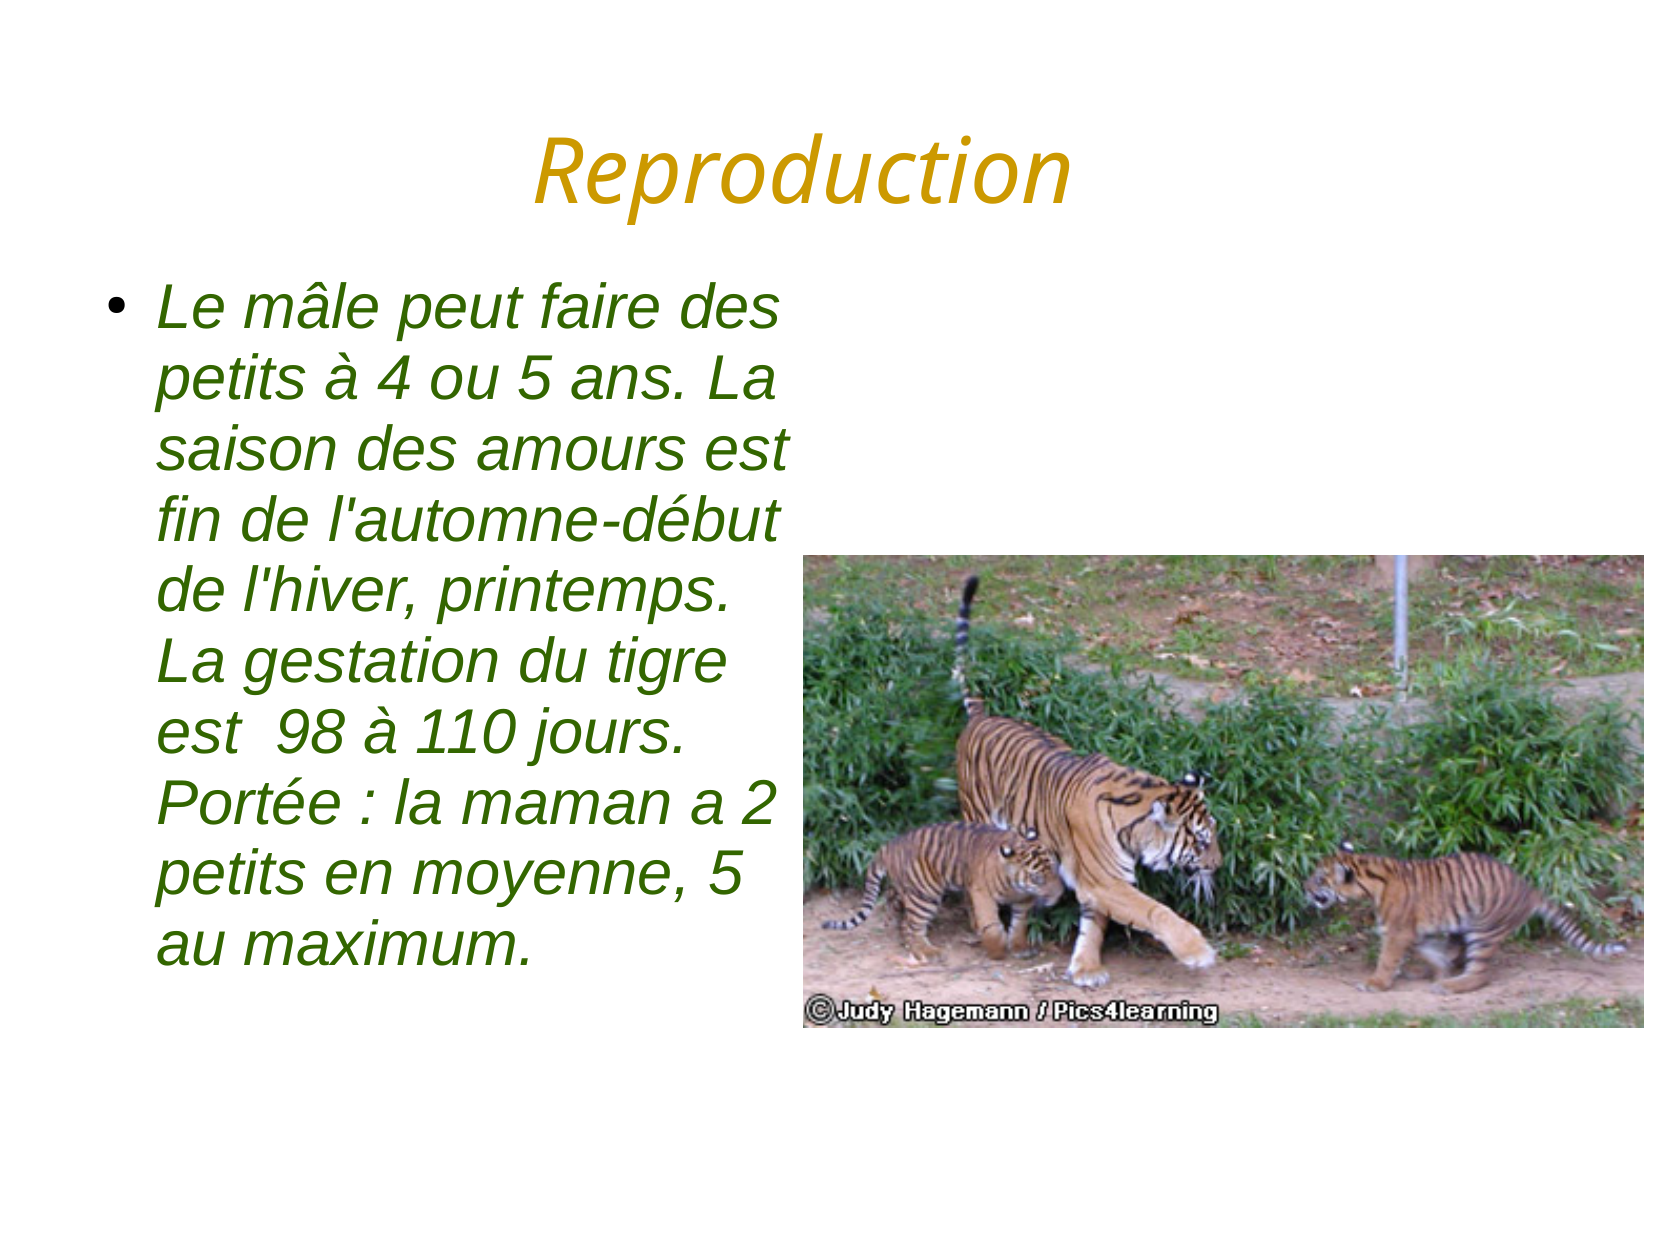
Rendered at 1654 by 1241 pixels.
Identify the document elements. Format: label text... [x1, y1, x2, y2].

title Reproduction [59, 64, 1548, 272]
list Le mâle peut faire des petits à 4 ou 5 ans. La saison des amours est fin de l'automne-début de l'hiver, printemps. La gestation du tigre est 98 à 110 jours. Portée : la maman a 2 petits en moyenne, 5 au maximum. [88, 271, 815, 991]
picture [803, 555, 1644, 1028]
